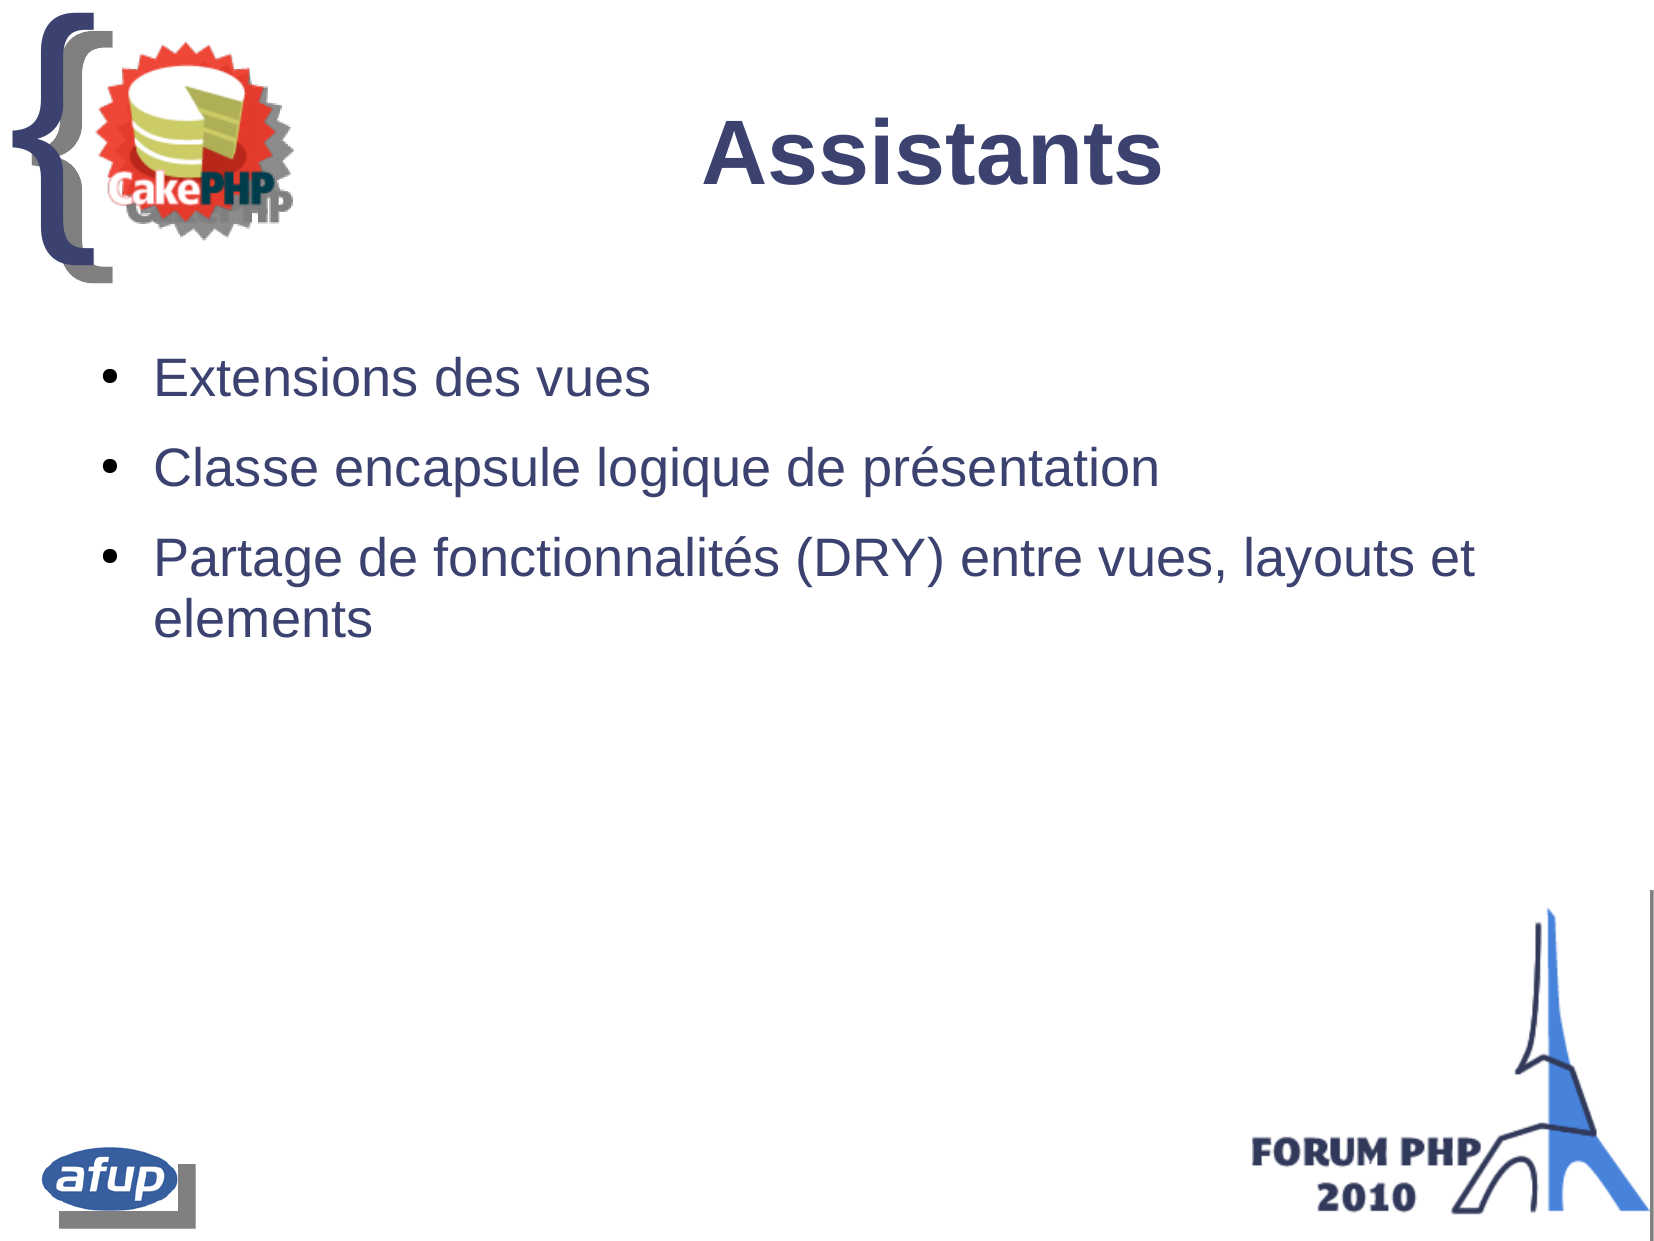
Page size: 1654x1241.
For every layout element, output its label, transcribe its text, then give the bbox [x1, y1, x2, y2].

title Assistants [295, 56, 1571, 250]
picture [88, 35, 284, 231]
list Extensions des vues Classe encapsule logique de présentation Partage de fonctionnalités (DRY) entre vues, layouts et elements [82, 290, 1571, 1094]
picture [41, 1146, 178, 1211]
picture [1240, 872, 1650, 1241]
